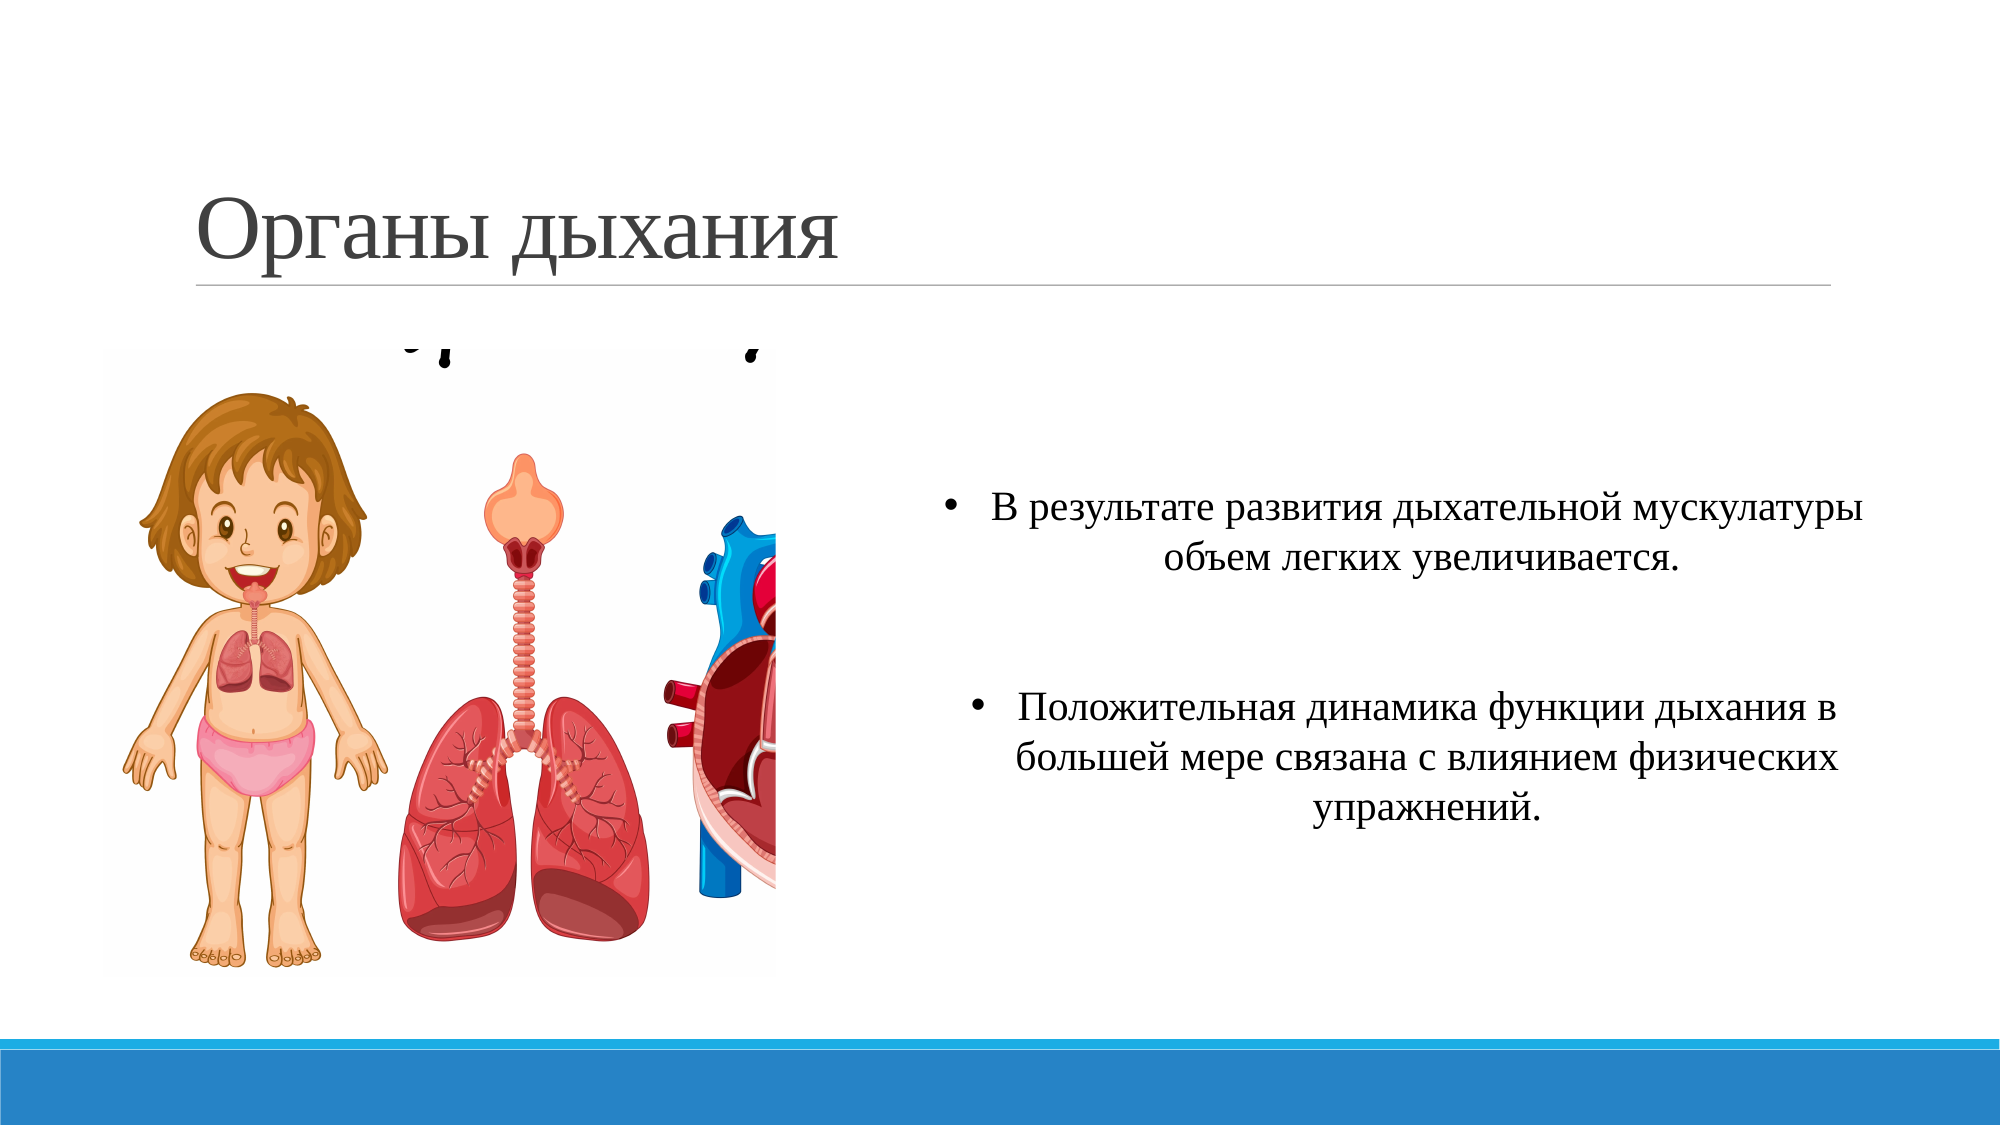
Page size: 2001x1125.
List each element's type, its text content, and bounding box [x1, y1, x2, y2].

title Органы дыхания [180, 47, 1830, 285]
text_box В результате развития дыхательной мускулатуры объем легких увеличивается. Положительная динамика функции дыхания в большей мере связана с влиянием физических упражнений. [903, 471, 1904, 837]
picture [80, 349, 776, 977]
